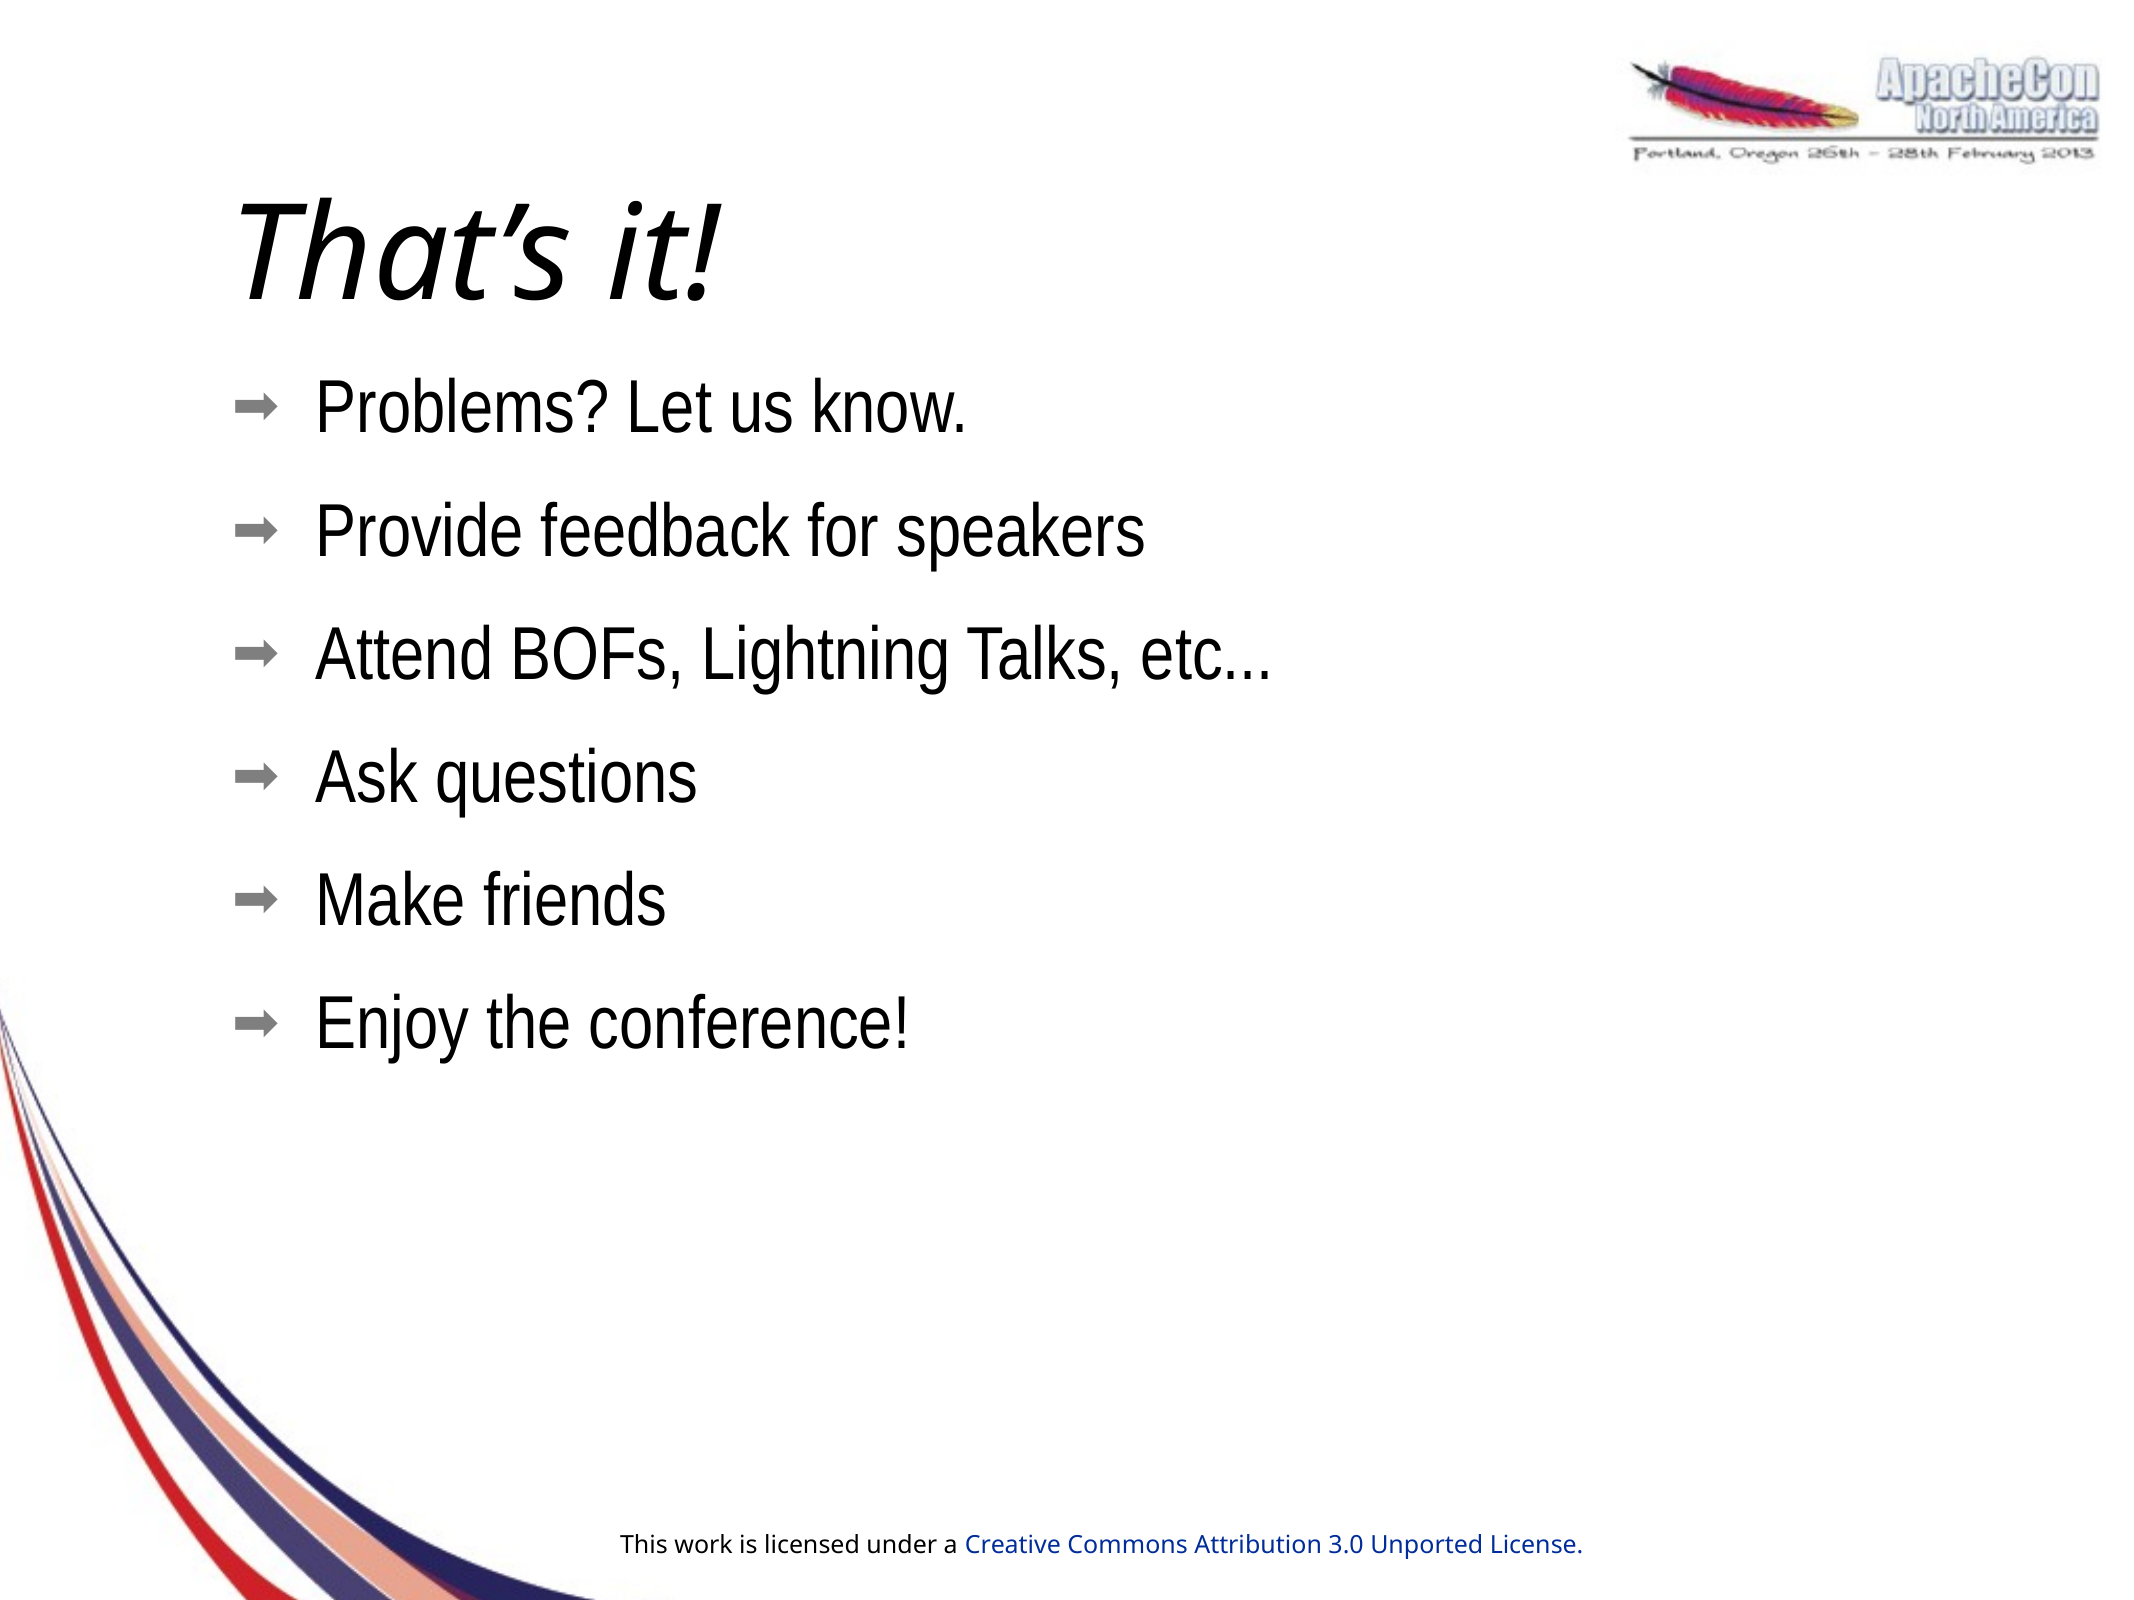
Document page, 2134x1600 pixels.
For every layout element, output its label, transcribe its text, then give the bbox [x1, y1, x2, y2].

list Problems? Let us know. Provide feedback for speakers Attend BOFs, Lightning Talks, etc... Ask questions Make friends Enjoy the conference! [228, 365, 1981, 1533]
picture [0, 8, 2127, 1600]
text_box This work is licensed under a Creative Commons Attribution 3.0 Unported License. [472, 1533, 1733, 1574]
title That’s it! [229, 143, 1982, 366]
